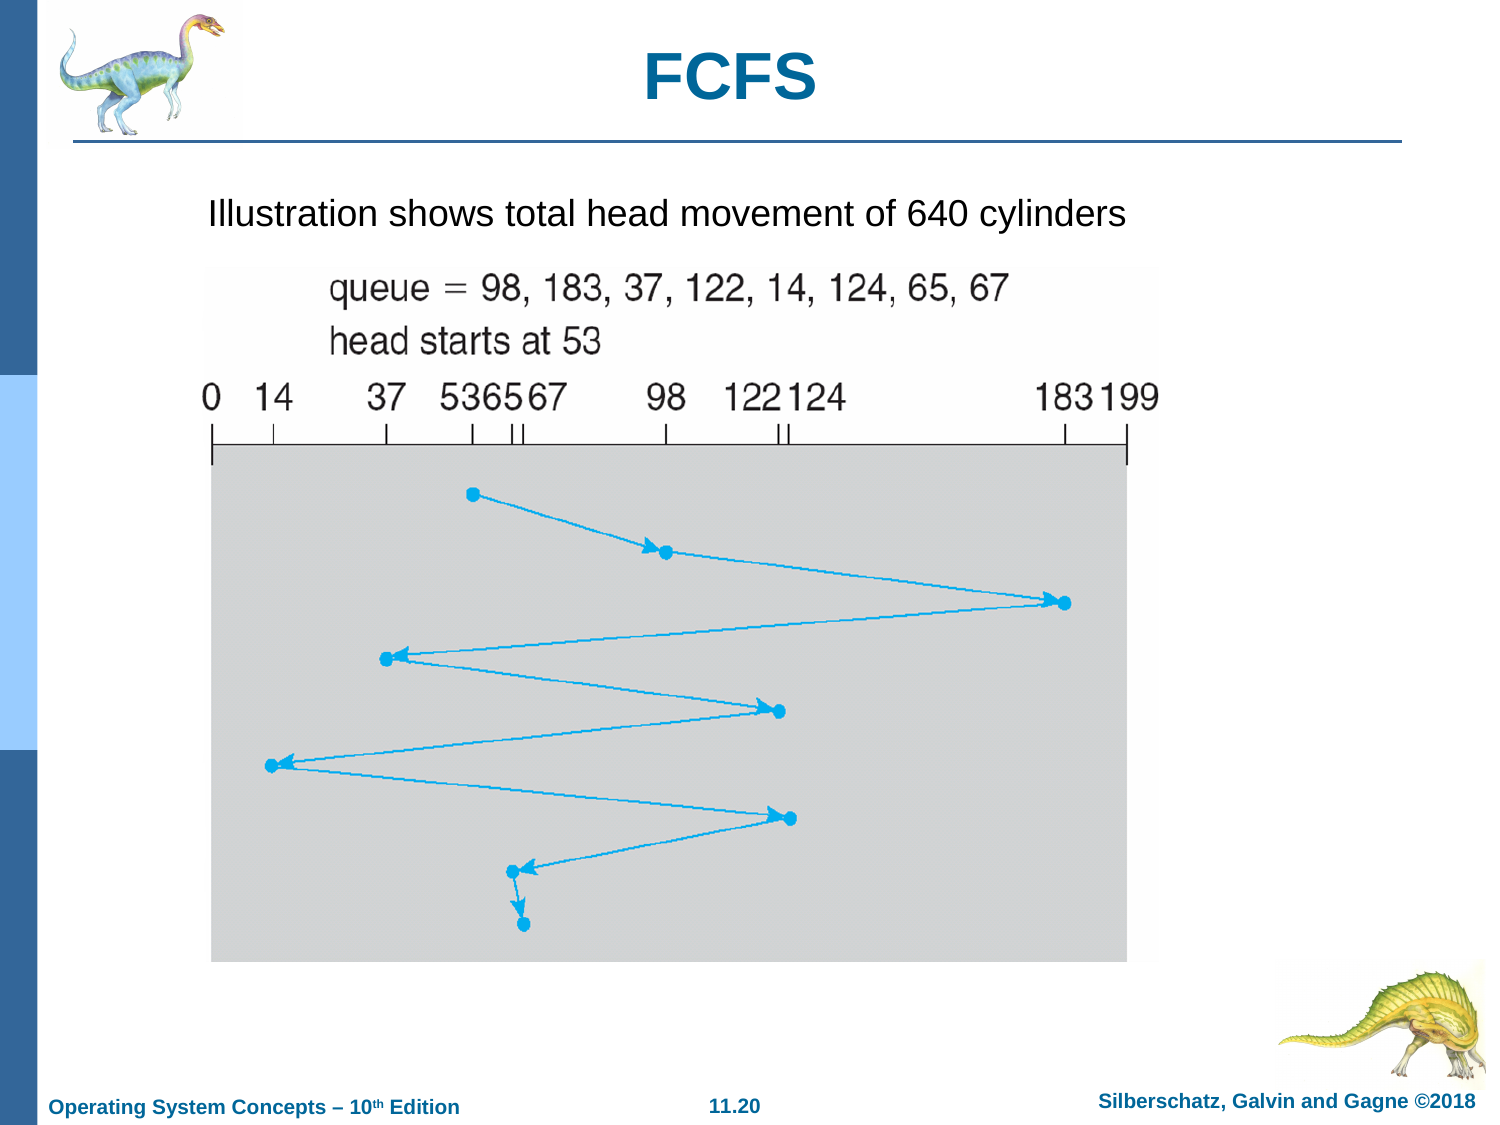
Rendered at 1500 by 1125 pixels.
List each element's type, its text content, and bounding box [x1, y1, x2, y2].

picture [1415, 1093, 1423, 1098]
picture [200, 267, 1159, 963]
picture [46, 0, 243, 149]
text_box Illustration shows total head movement of 640 cylinders [192, 181, 1143, 242]
title FCFS [161, 25, 1302, 121]
picture [1275, 959, 1486, 1090]
